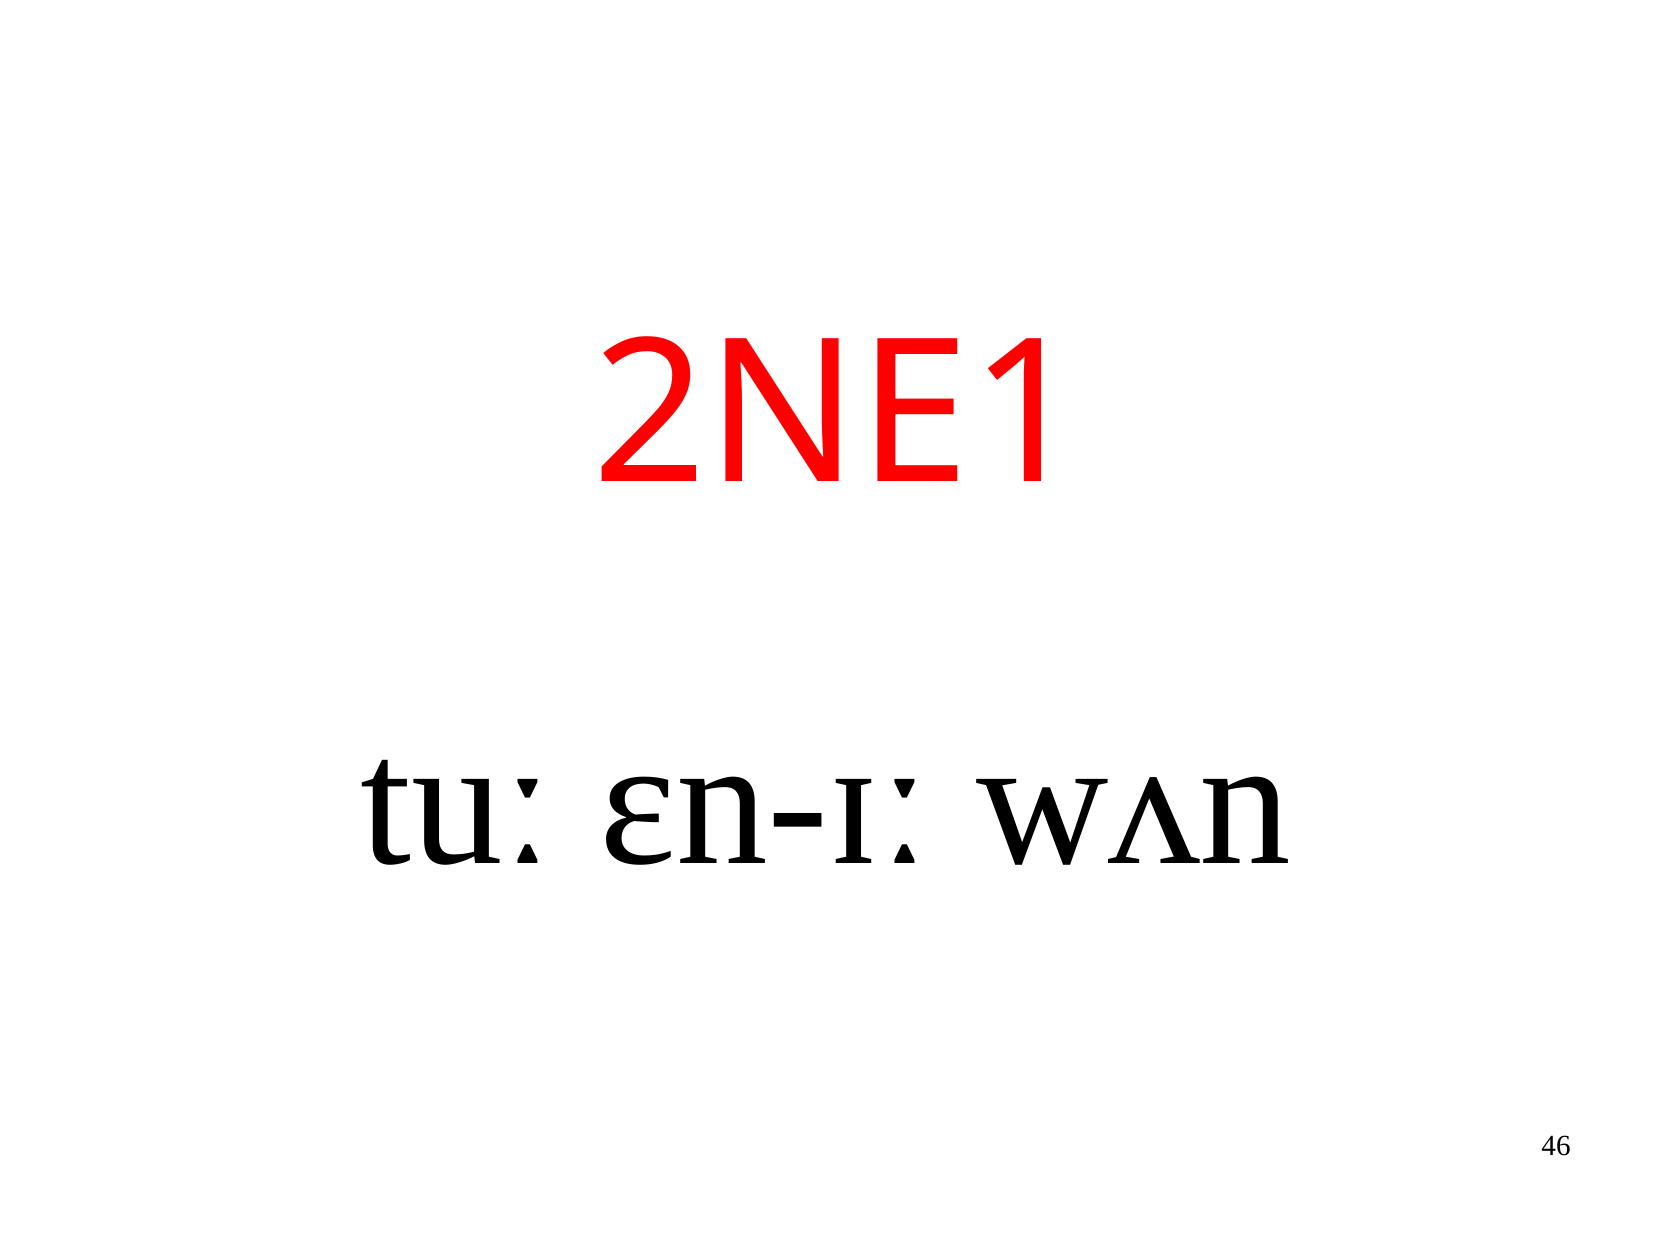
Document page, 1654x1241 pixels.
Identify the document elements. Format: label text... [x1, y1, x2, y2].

subtitle tuː ɛn-ɪː wʌn [82, 475, 1571, 1109]
text_box 2NE1 [82, 259, 1595, 475]
